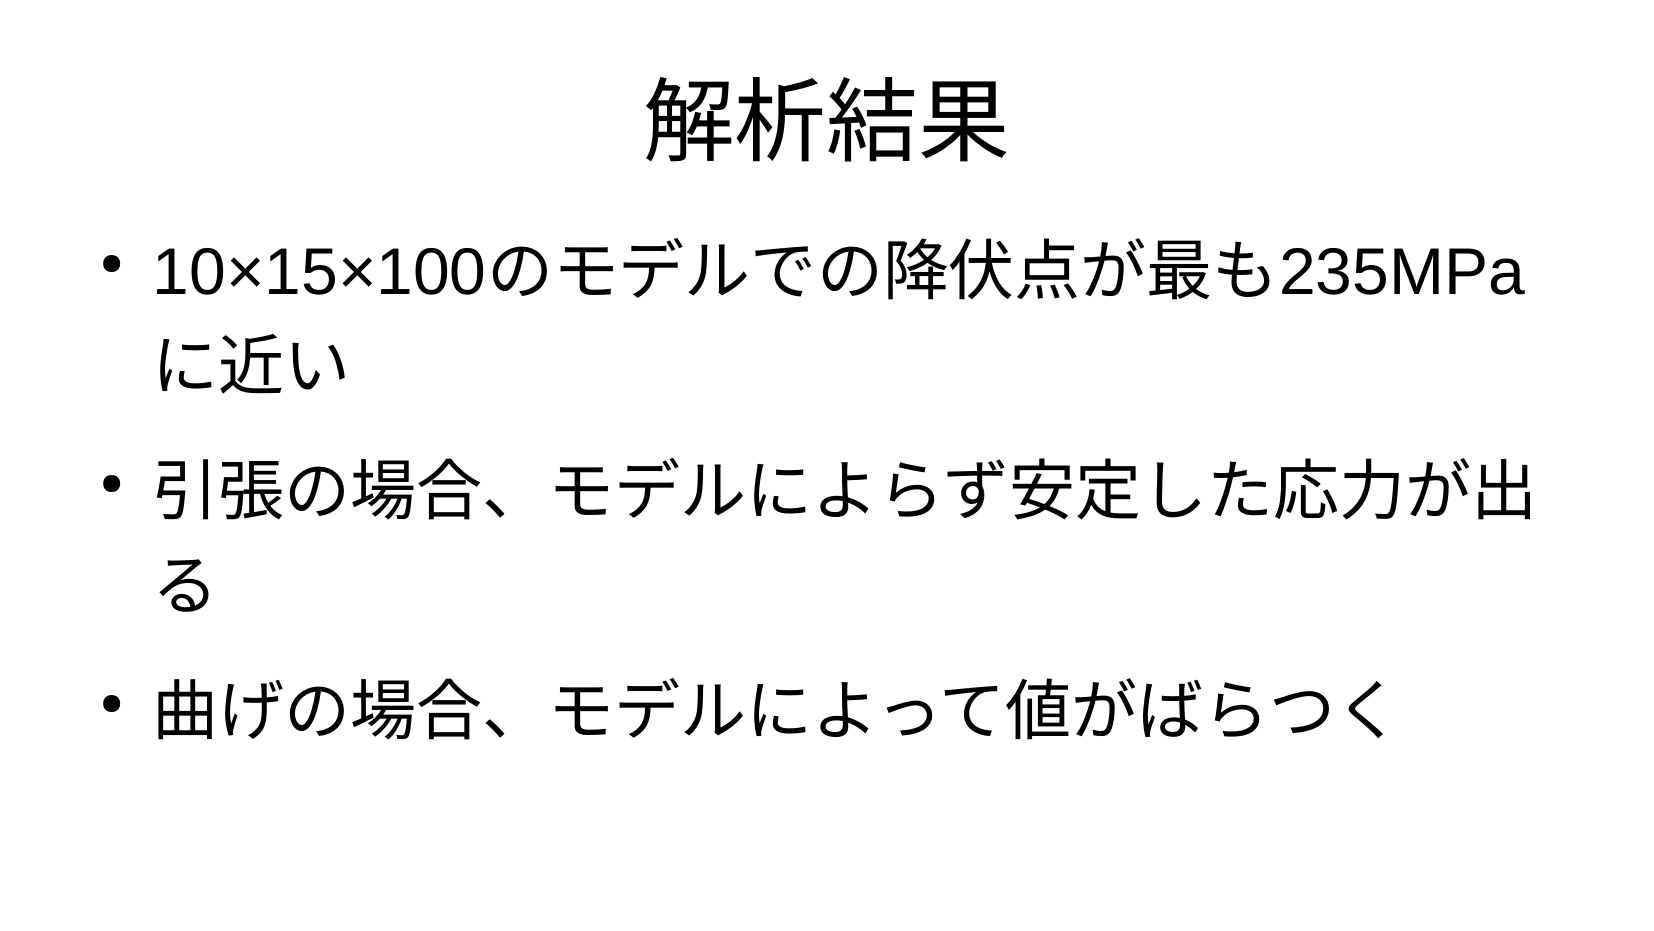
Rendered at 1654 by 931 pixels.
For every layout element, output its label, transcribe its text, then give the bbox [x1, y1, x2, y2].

title 解析結果 [82, 37, 1571, 193]
list 10×15×100のモデルでの降伏点が最も235MPaに近い 引張の場合、モデルによらず安定した応力が出る 曲げの場合、モデルによって値がばらつく [82, 217, 1571, 758]
